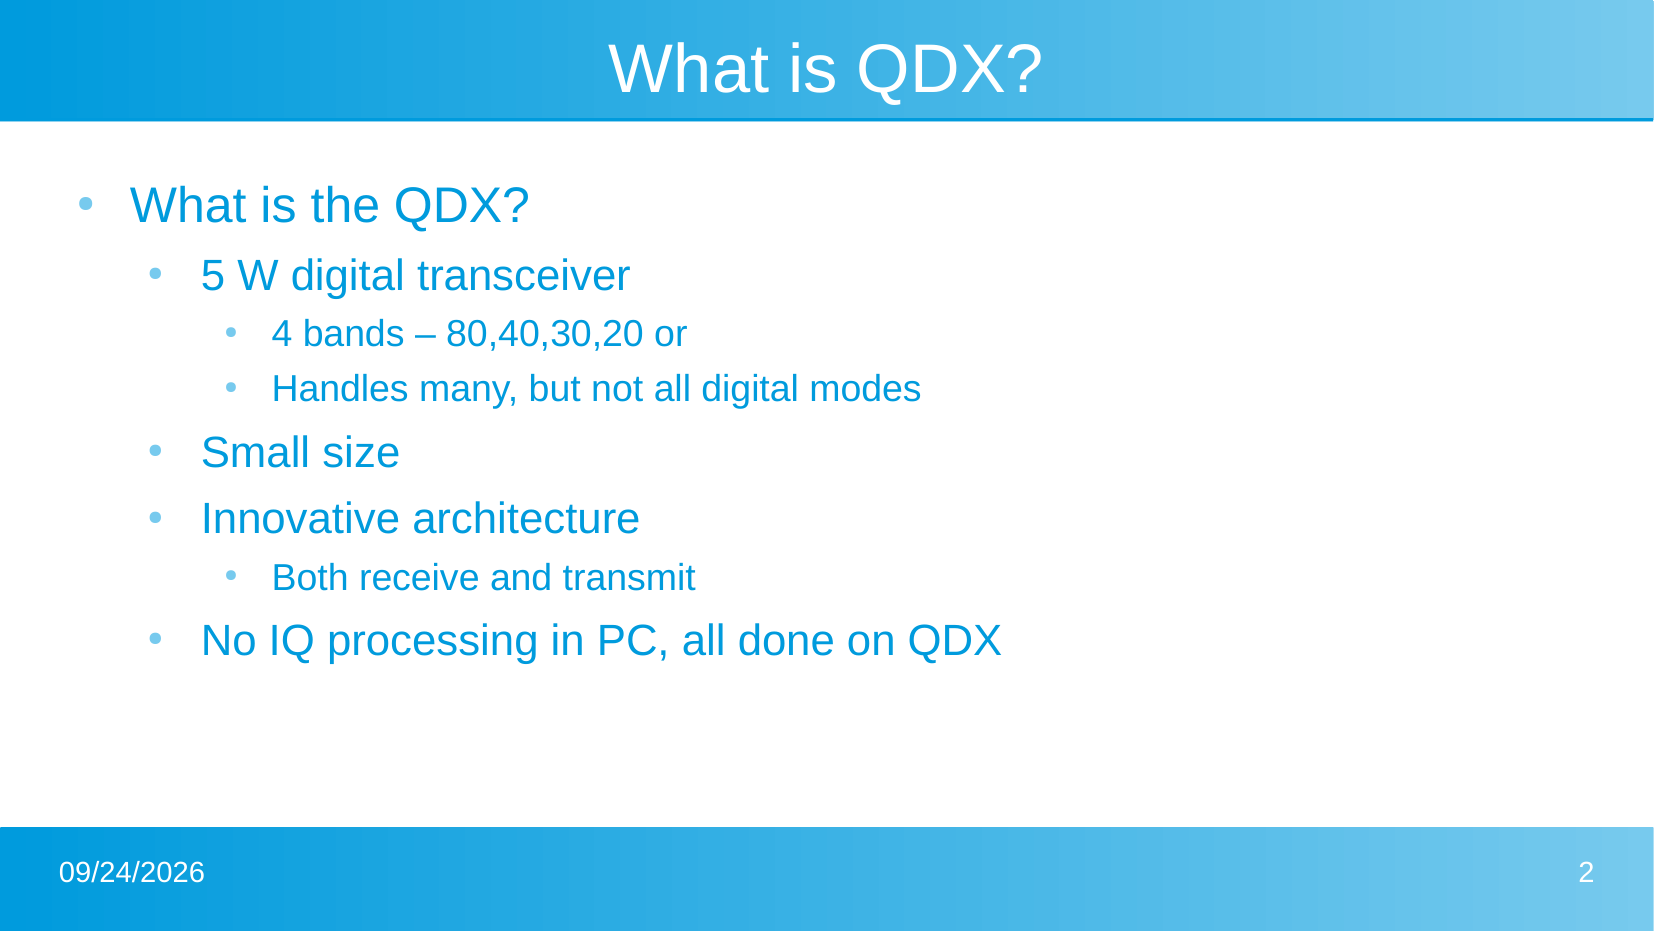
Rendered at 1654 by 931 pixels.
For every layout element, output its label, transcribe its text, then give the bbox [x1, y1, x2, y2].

title What is QDX? [59, 29, 1595, 108]
list What is the QDX? 5 W digital transceiver 4 bands – 80,40,30,20 or Handles many, but not all digital modes Small size Innovative architecture Both receive and transmit No IQ processing in PC, all done on QDX [59, 177, 1595, 768]
